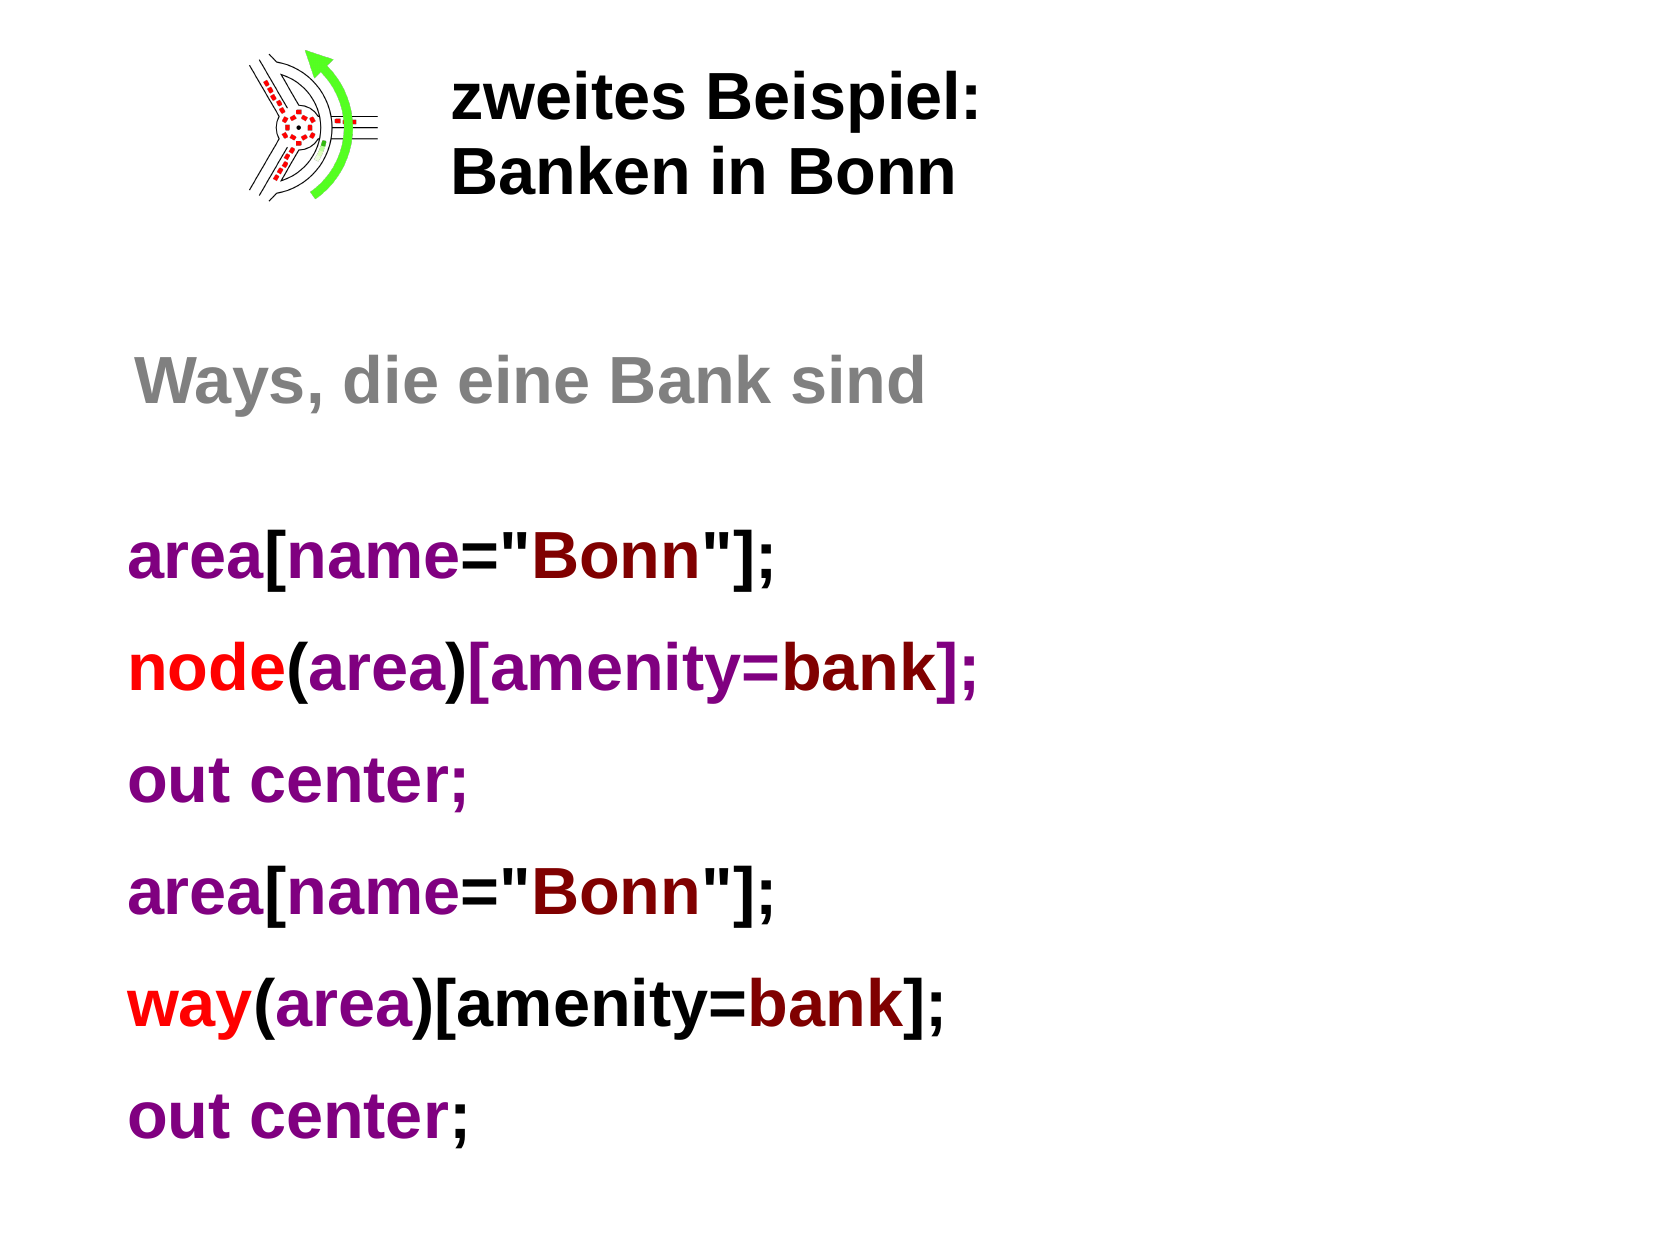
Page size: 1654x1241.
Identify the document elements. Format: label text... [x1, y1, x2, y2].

text_box Ways, die eine Bank sind [119, 336, 946, 426]
picture [232, 49, 390, 206]
text_box zweites Beispiel: Banken in Bonn [435, 52, 1001, 217]
text_box area[name="Bonn"]; node(area)[amenity=bank]; out center; area[name="Bonn"]; way(area)[amenity=bank]; out center; [112, 472, 999, 1124]
